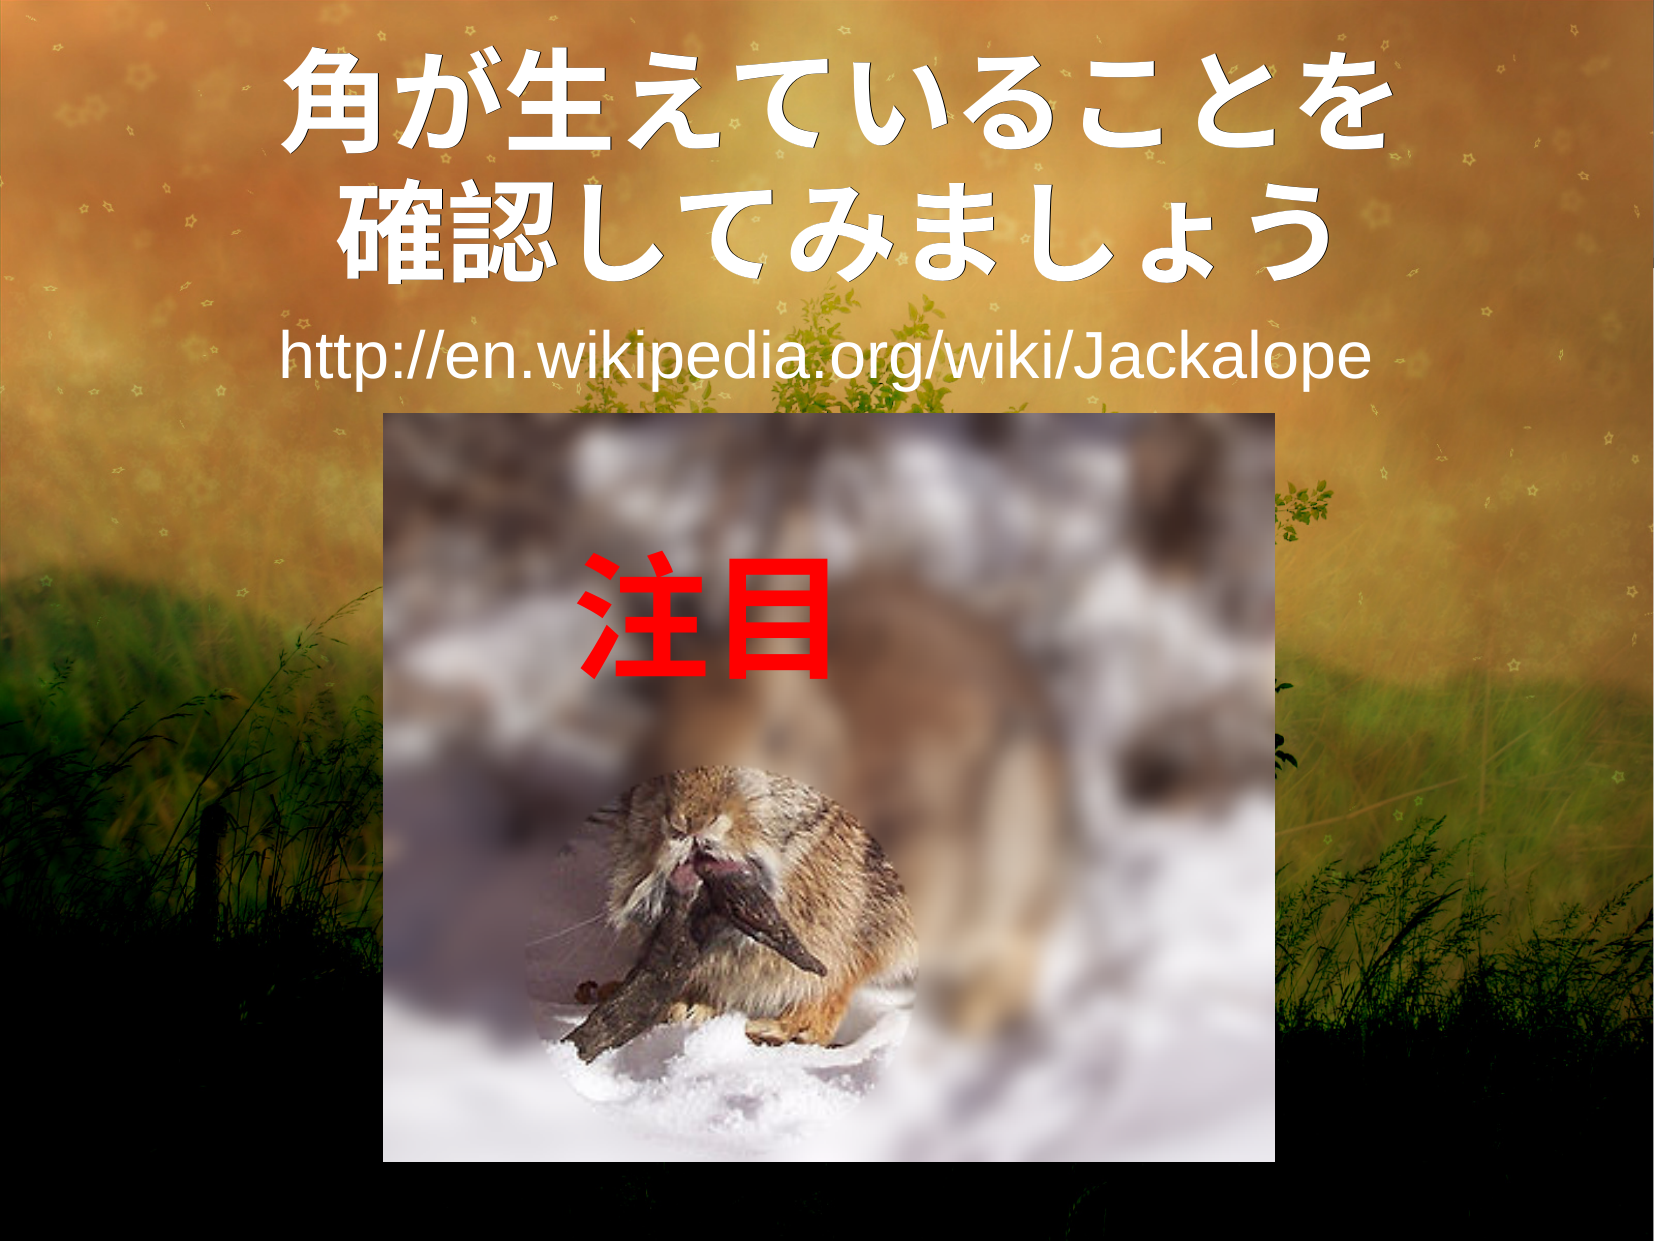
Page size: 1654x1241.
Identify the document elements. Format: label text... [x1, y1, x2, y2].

subtitle http://en.wikipedia.org/wiki/Jackalope [82, 297, 1571, 414]
text_box 注目 [558, 533, 886, 709]
text_box 角が生えていることを 確認してみましょう [59, 31, 1625, 386]
picture [0, 0, 1654, 1241]
